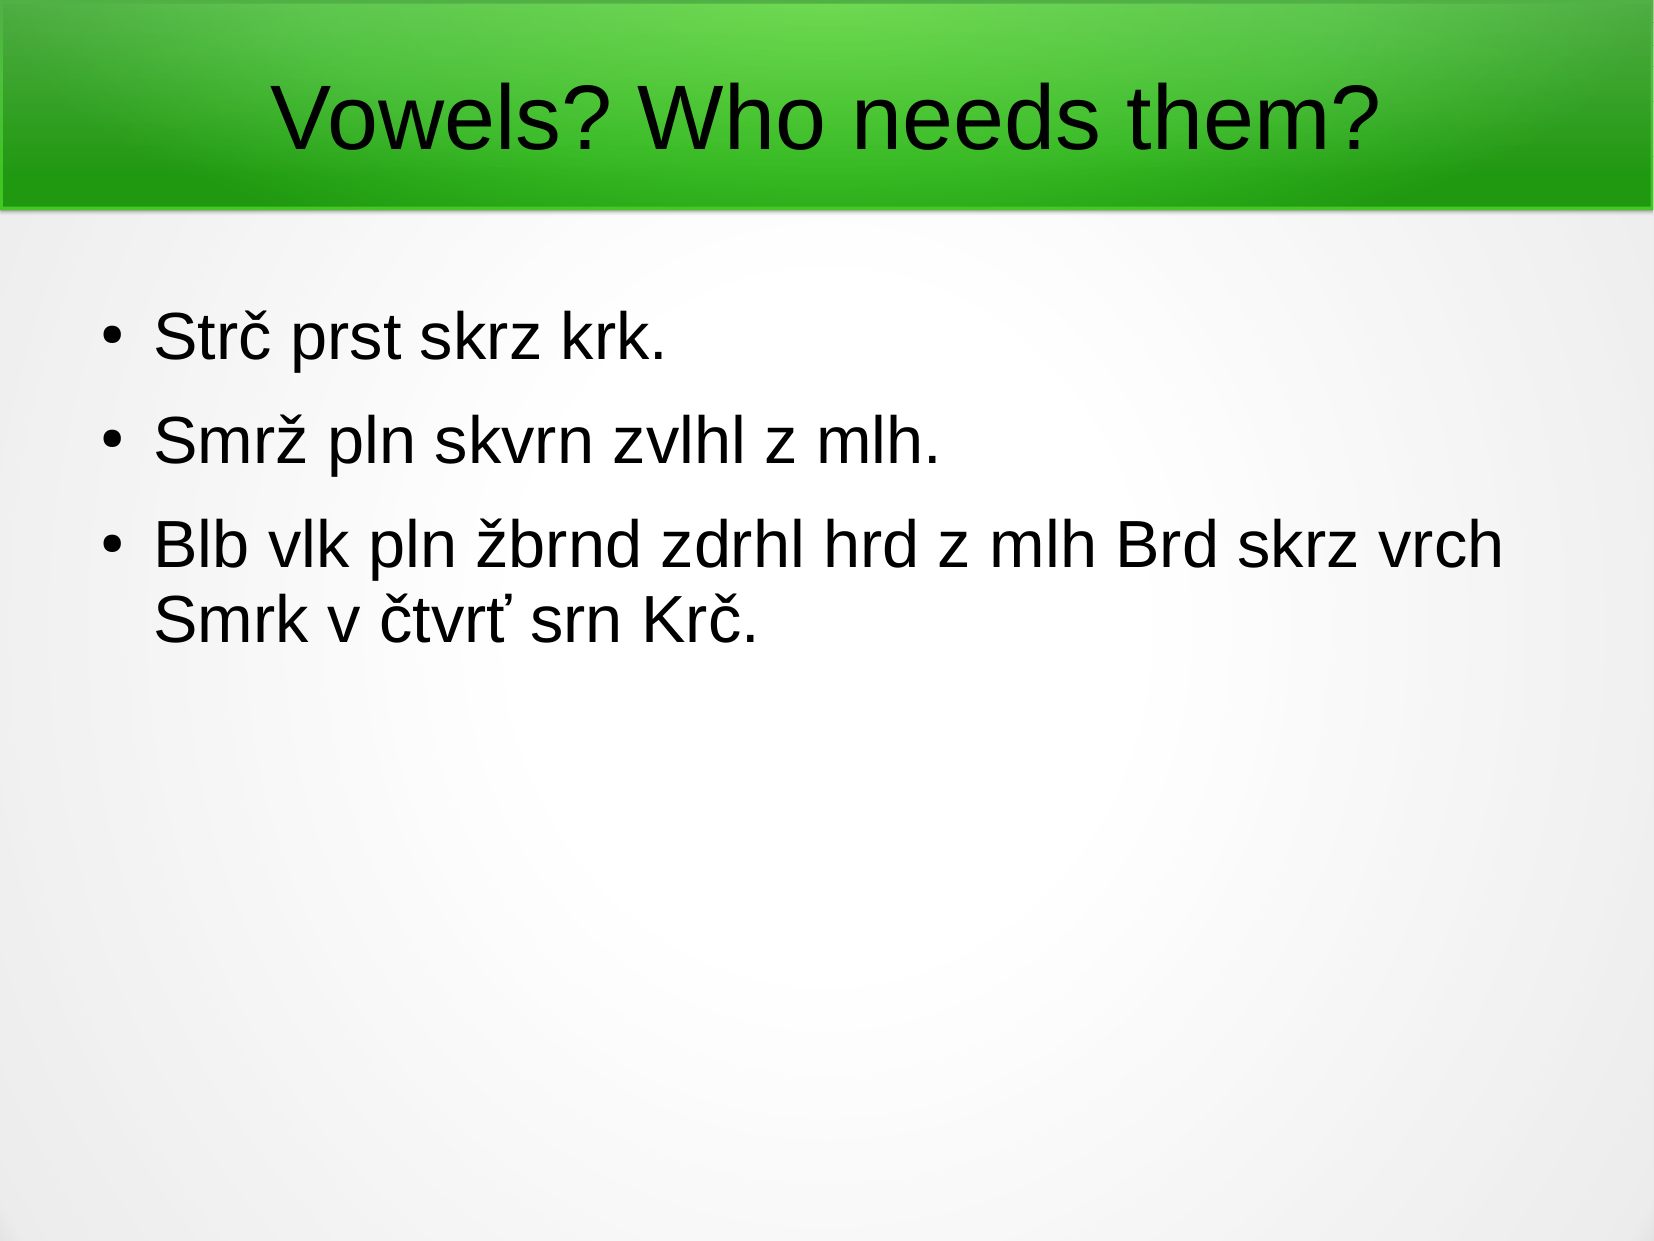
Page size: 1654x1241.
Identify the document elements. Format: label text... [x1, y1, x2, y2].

title Vowels? Who needs them? [82, 47, 1571, 189]
list Strč prst skrz krk. Smrž pln skvrn zvlhl z mlh. Blb vlk pln žbrnd zdrhl hrd z mlh Brd skrz vrch Smrk v čtvrť srn Krč. [82, 299, 1571, 1019]
